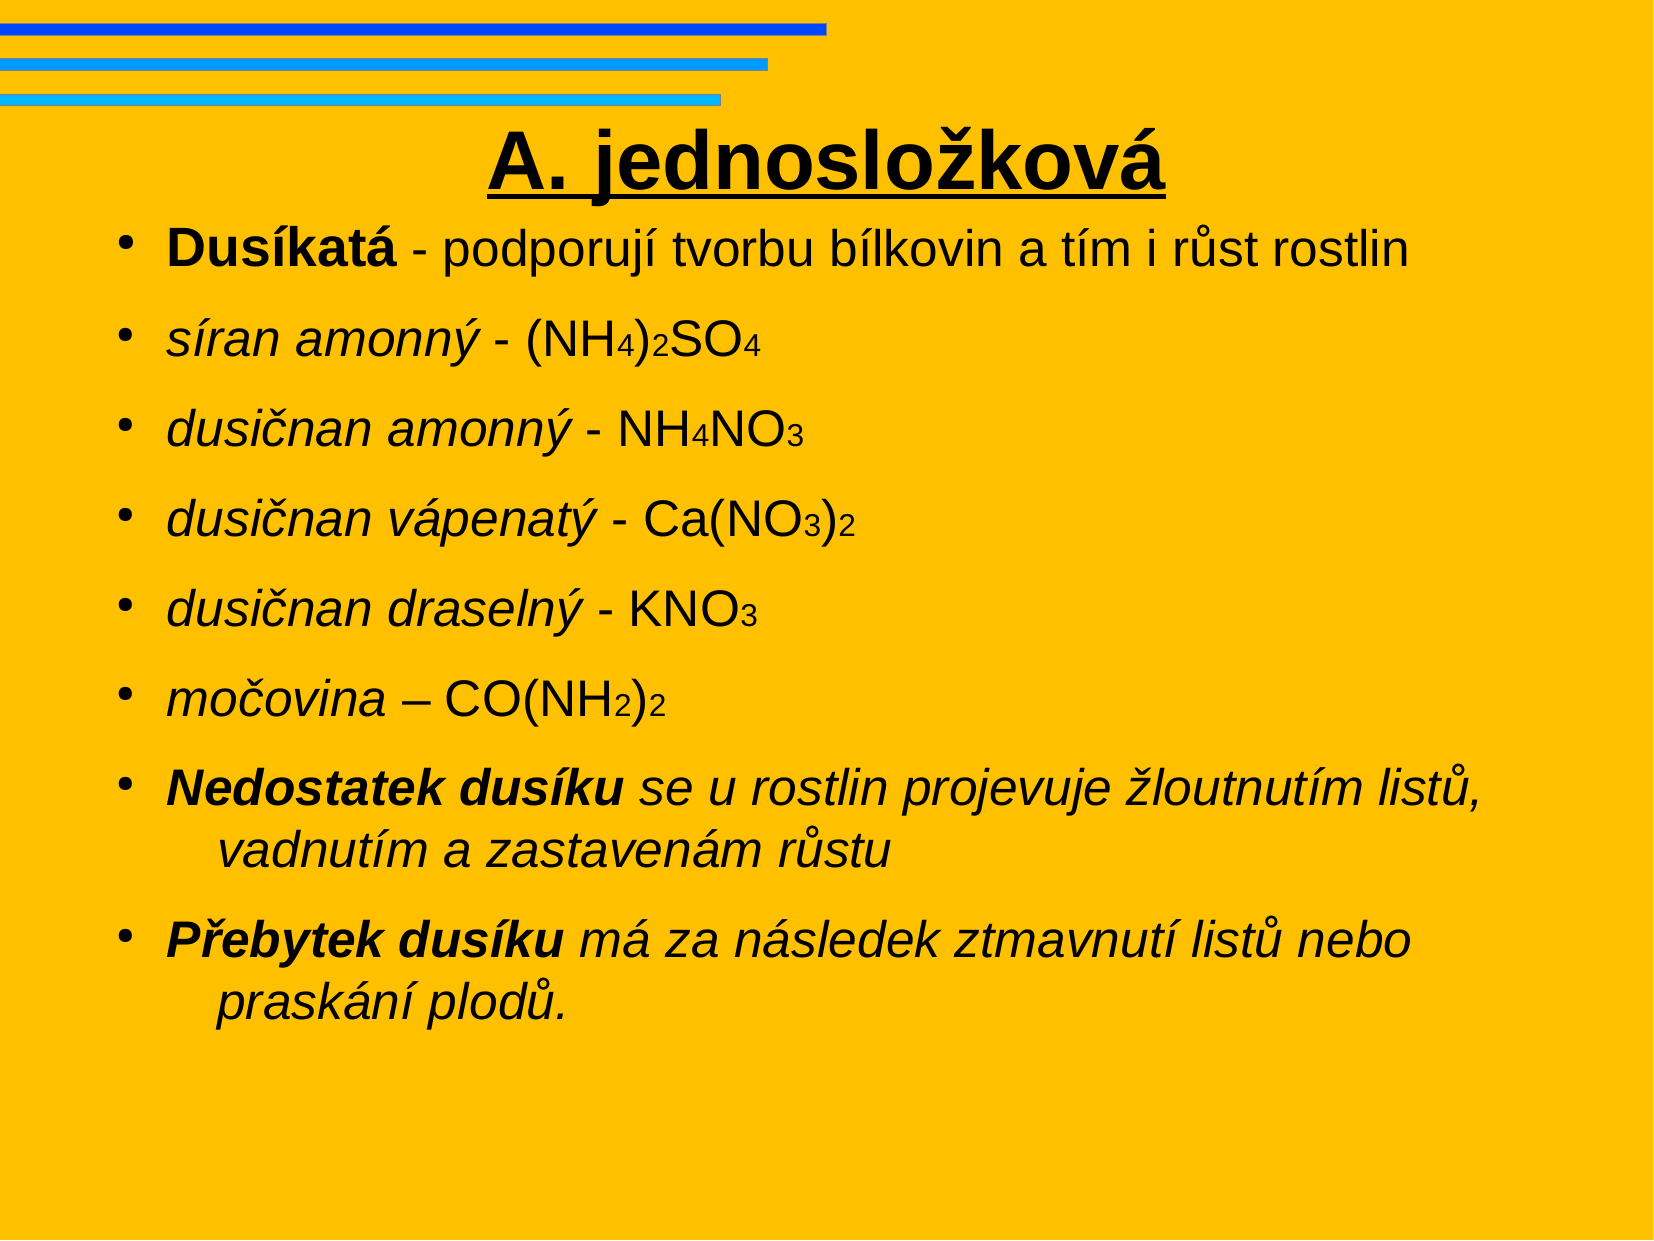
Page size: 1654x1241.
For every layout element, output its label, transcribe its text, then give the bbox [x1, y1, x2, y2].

text_box [0, 94, 720, 106]
list Dusíkatá - podporují tvorbu bílkovin a tím i růst rostlin síran amonný - (NH4)2SO4 dusičnan amonný - NH4NO3 dusičnan vápenatý - Ca(NO3)2 dusičnan draselný - KNO3 močovina – CO(NH2)2 Nedostatek dusíku se u rostlin projevuje žloutnutím listů, vadnutím a zastavenám růstu Přebytek dusíku má za následek ztmavnutí listů nebo praskání plodů. [82, 210, 1571, 1031]
title A. jednosložková [82, 52, 1571, 210]
text_box [0, 24, 827, 35]
text_box [0, 59, 768, 71]
